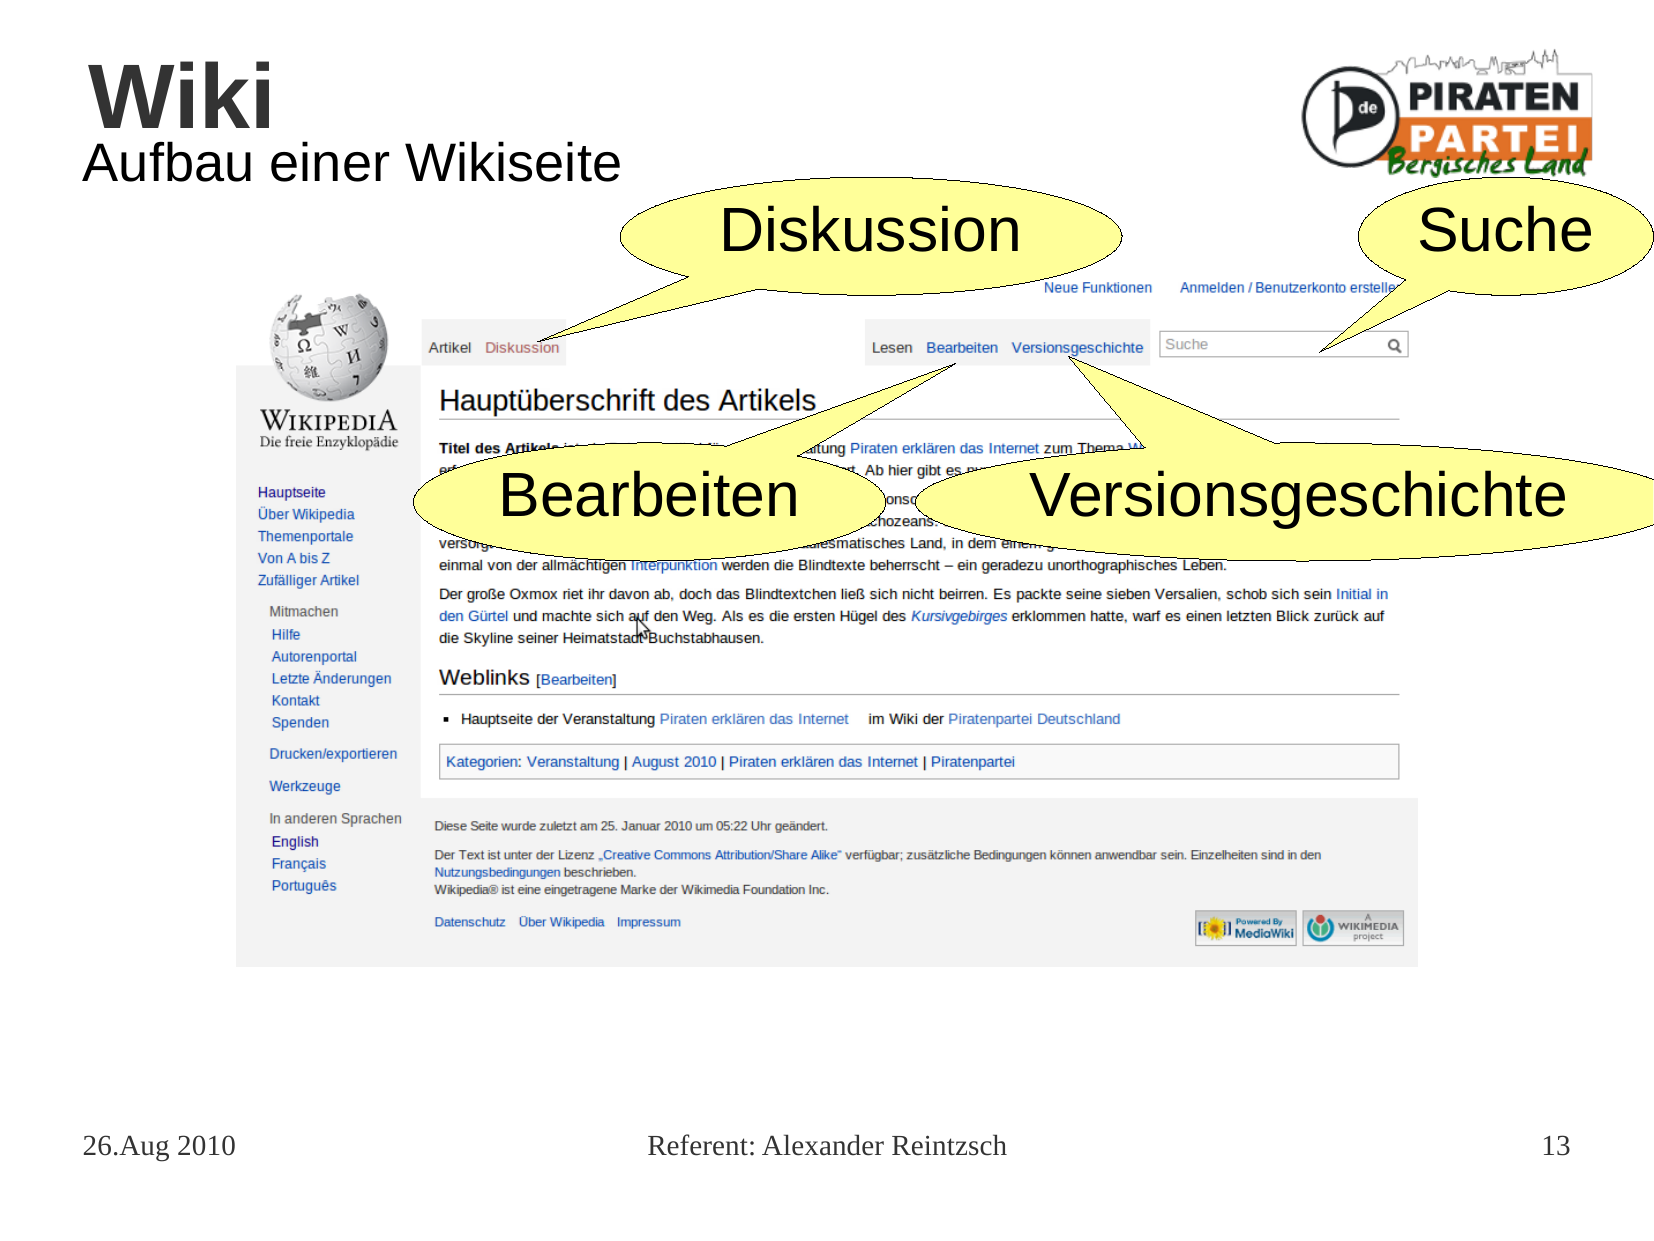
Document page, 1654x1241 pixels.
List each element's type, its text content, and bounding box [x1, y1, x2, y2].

text_box Versionsgeschichte [915, 356, 1654, 562]
text_box Diskussion [537, 177, 1123, 342]
title Aufbau einer Wikiseite [82, 118, 1300, 207]
text_box Suche [1319, 177, 1654, 353]
picture [236, 273, 1418, 967]
text_box Bearbeiten [413, 363, 956, 562]
picture [1299, 48, 1595, 178]
